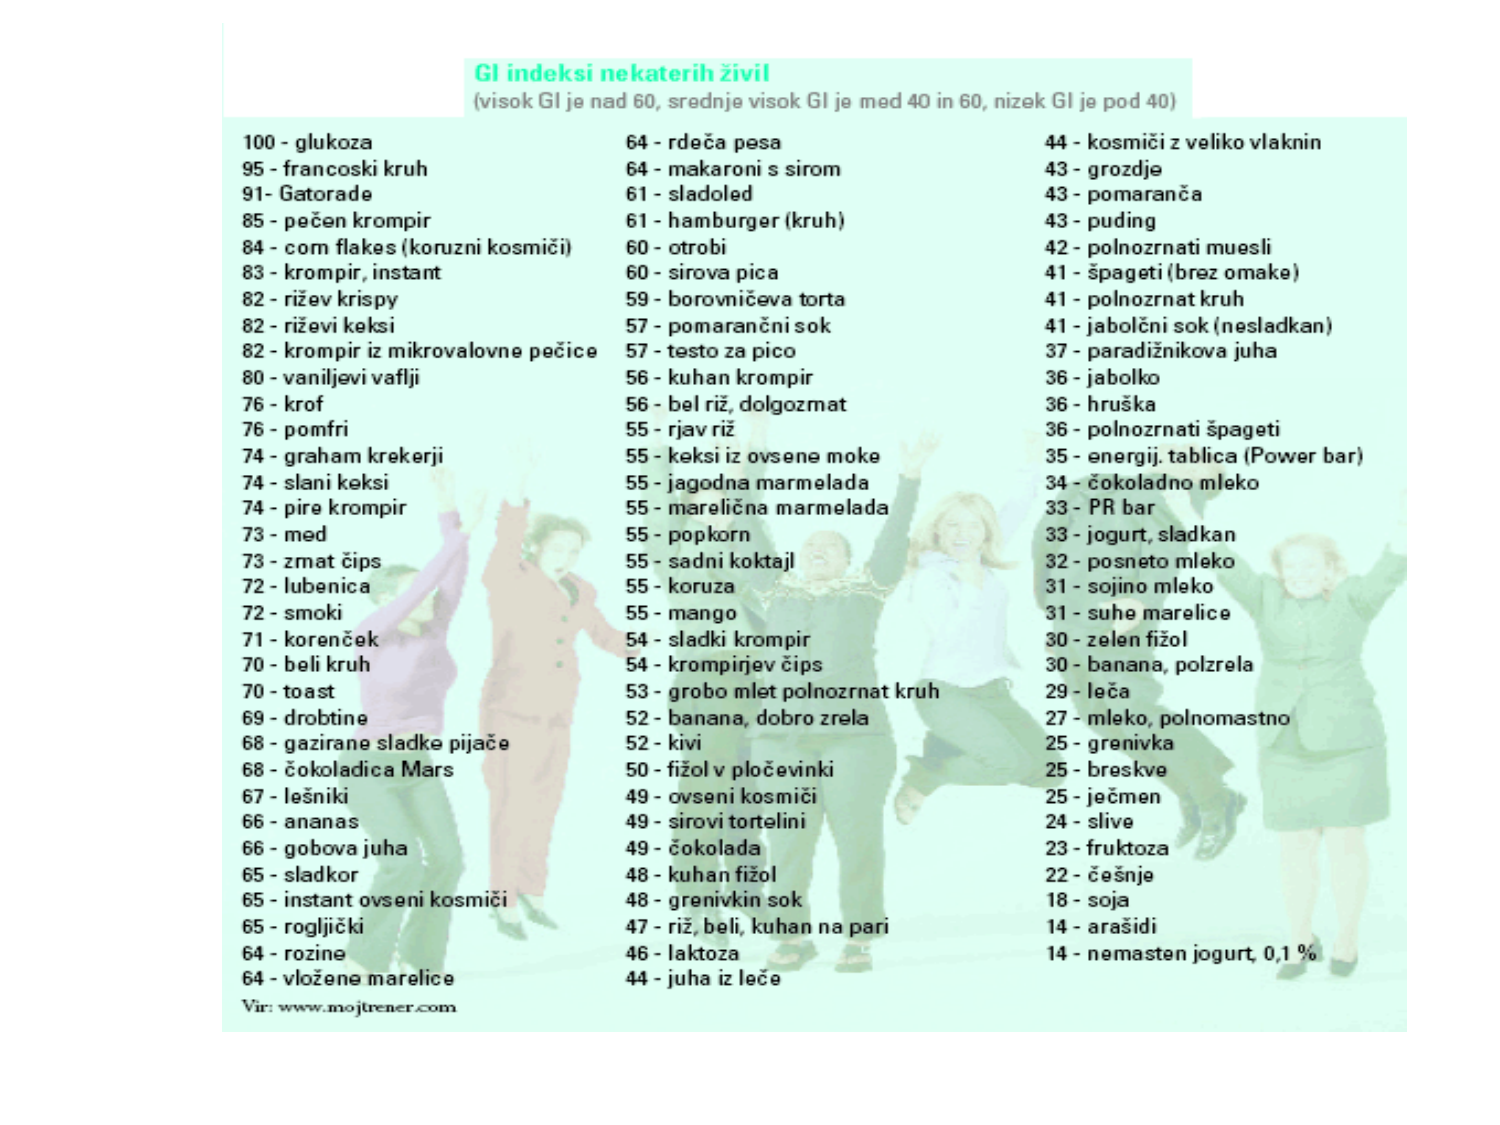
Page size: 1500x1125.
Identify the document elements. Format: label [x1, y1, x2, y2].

picture [222, 23, 1407, 1032]
